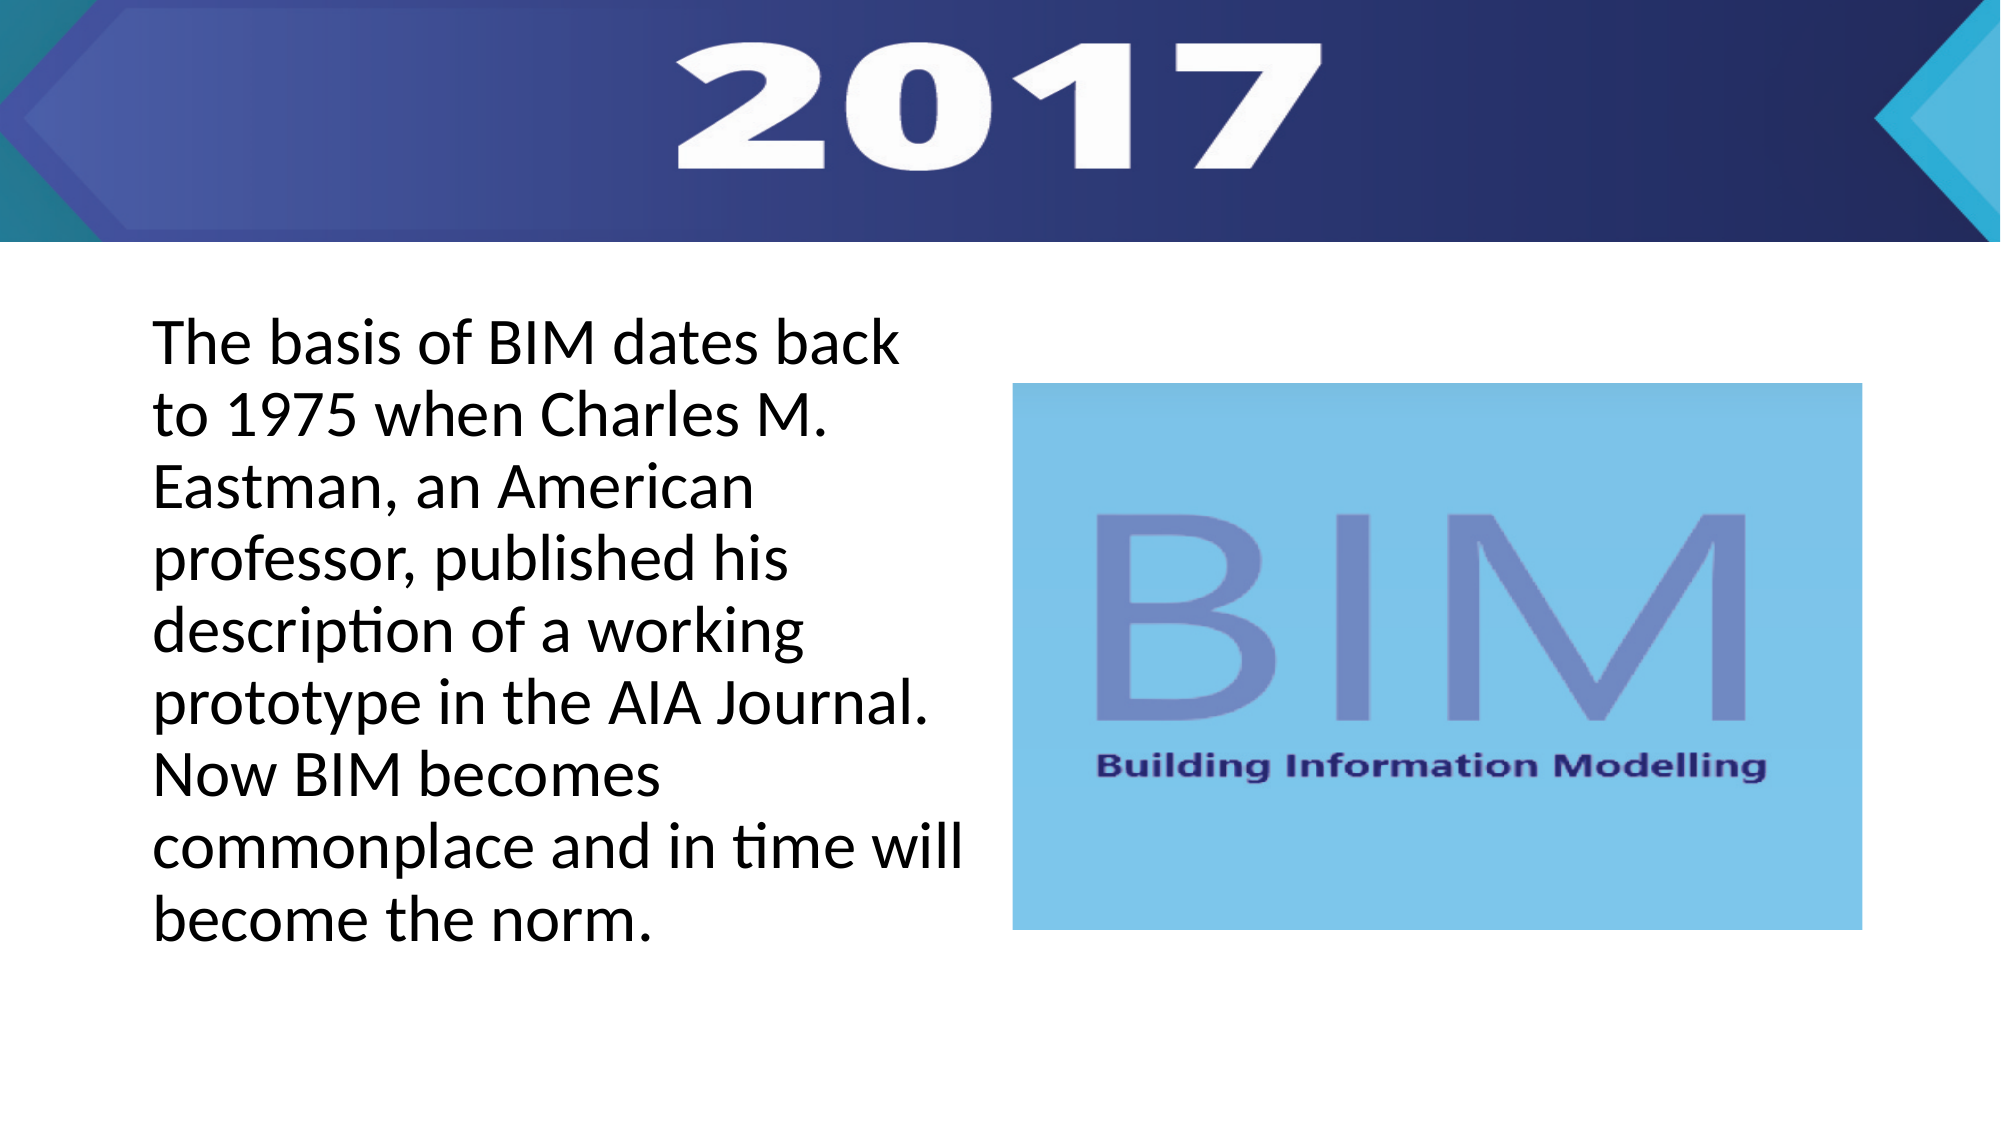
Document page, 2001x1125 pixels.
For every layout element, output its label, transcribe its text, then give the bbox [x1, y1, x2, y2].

picture [0, 0, 2000, 242]
list The basis of BIM dates back to 1975 when Charles M. Eastman, an American professor, published his description of a working prototype in the AIA Journal. Now BIM becomes commonplace and in time will become the norm. [137, 299, 988, 1014]
picture [1012, 383, 1863, 930]
